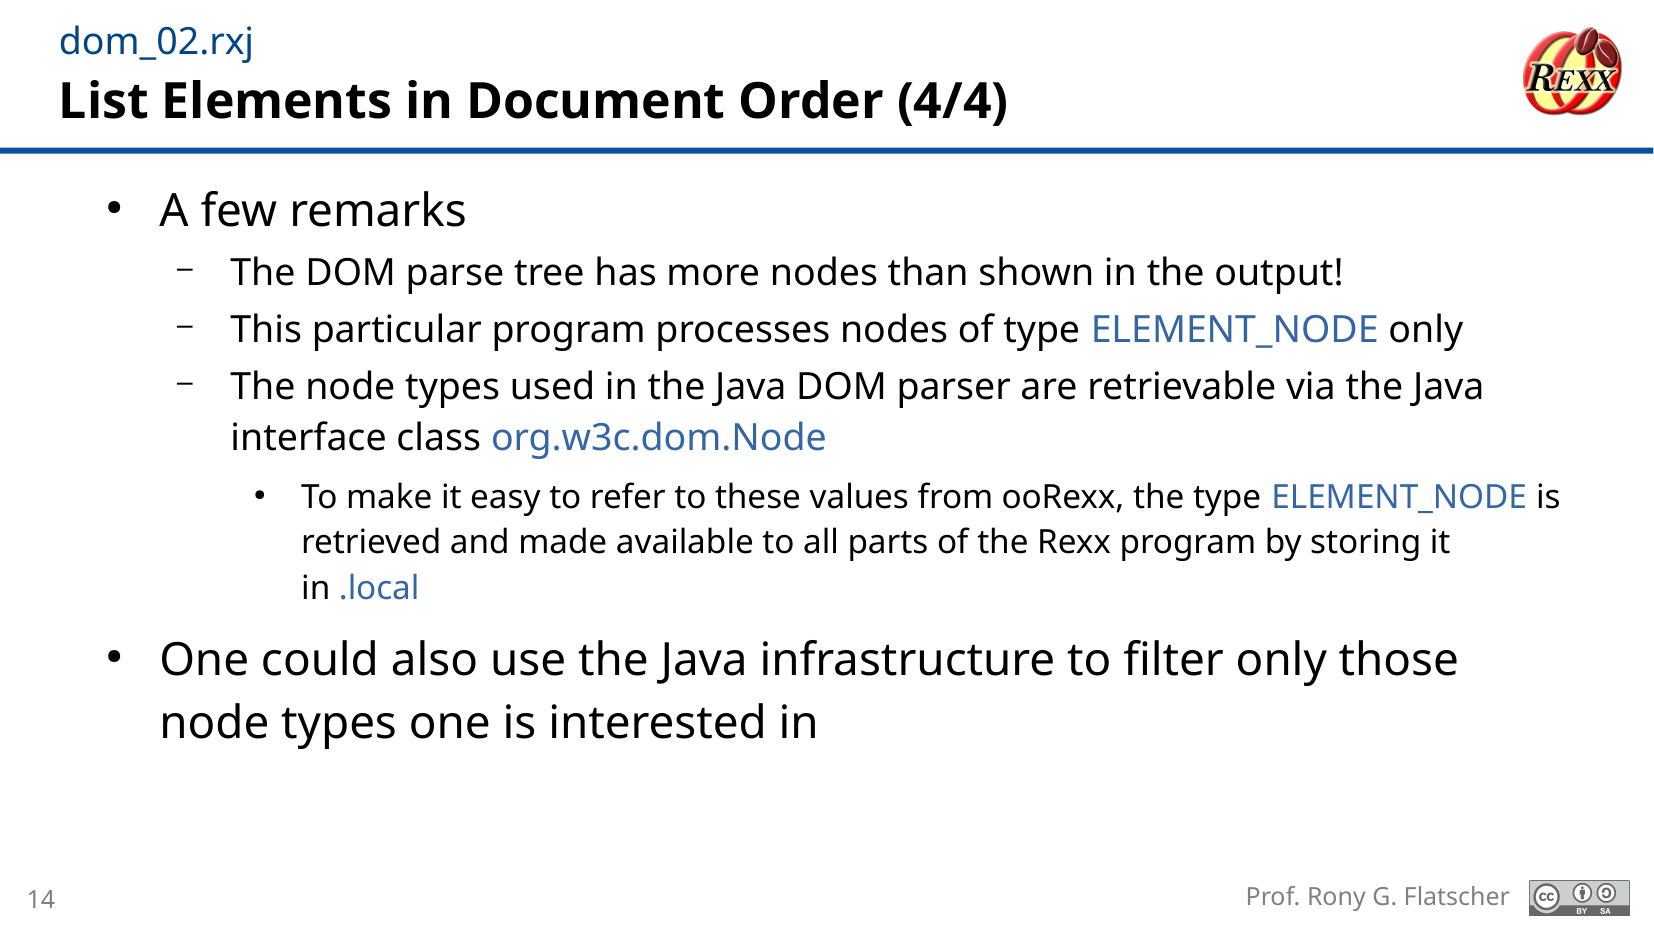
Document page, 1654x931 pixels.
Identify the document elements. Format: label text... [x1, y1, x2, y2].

list A few remarks The DOM parse tree has more nodes than shown in the output! This particular program processes nodes of type ELEMENT_NODE only The node types used in the Java DOM parser are retrievable via the Java interface class org.w3c.dom.Node To make it easy to refer to these values from ooRexx, the type ELEMENT_NODE is retrieved and made available to all parts of the Rexx program by storing it in .local One could also use the Java infrastructure to filter only those node types one is interested in [88, 177, 1577, 857]
title dom_02.rxj List Elements in Document Order (4/4) [0, 0, 1625, 148]
